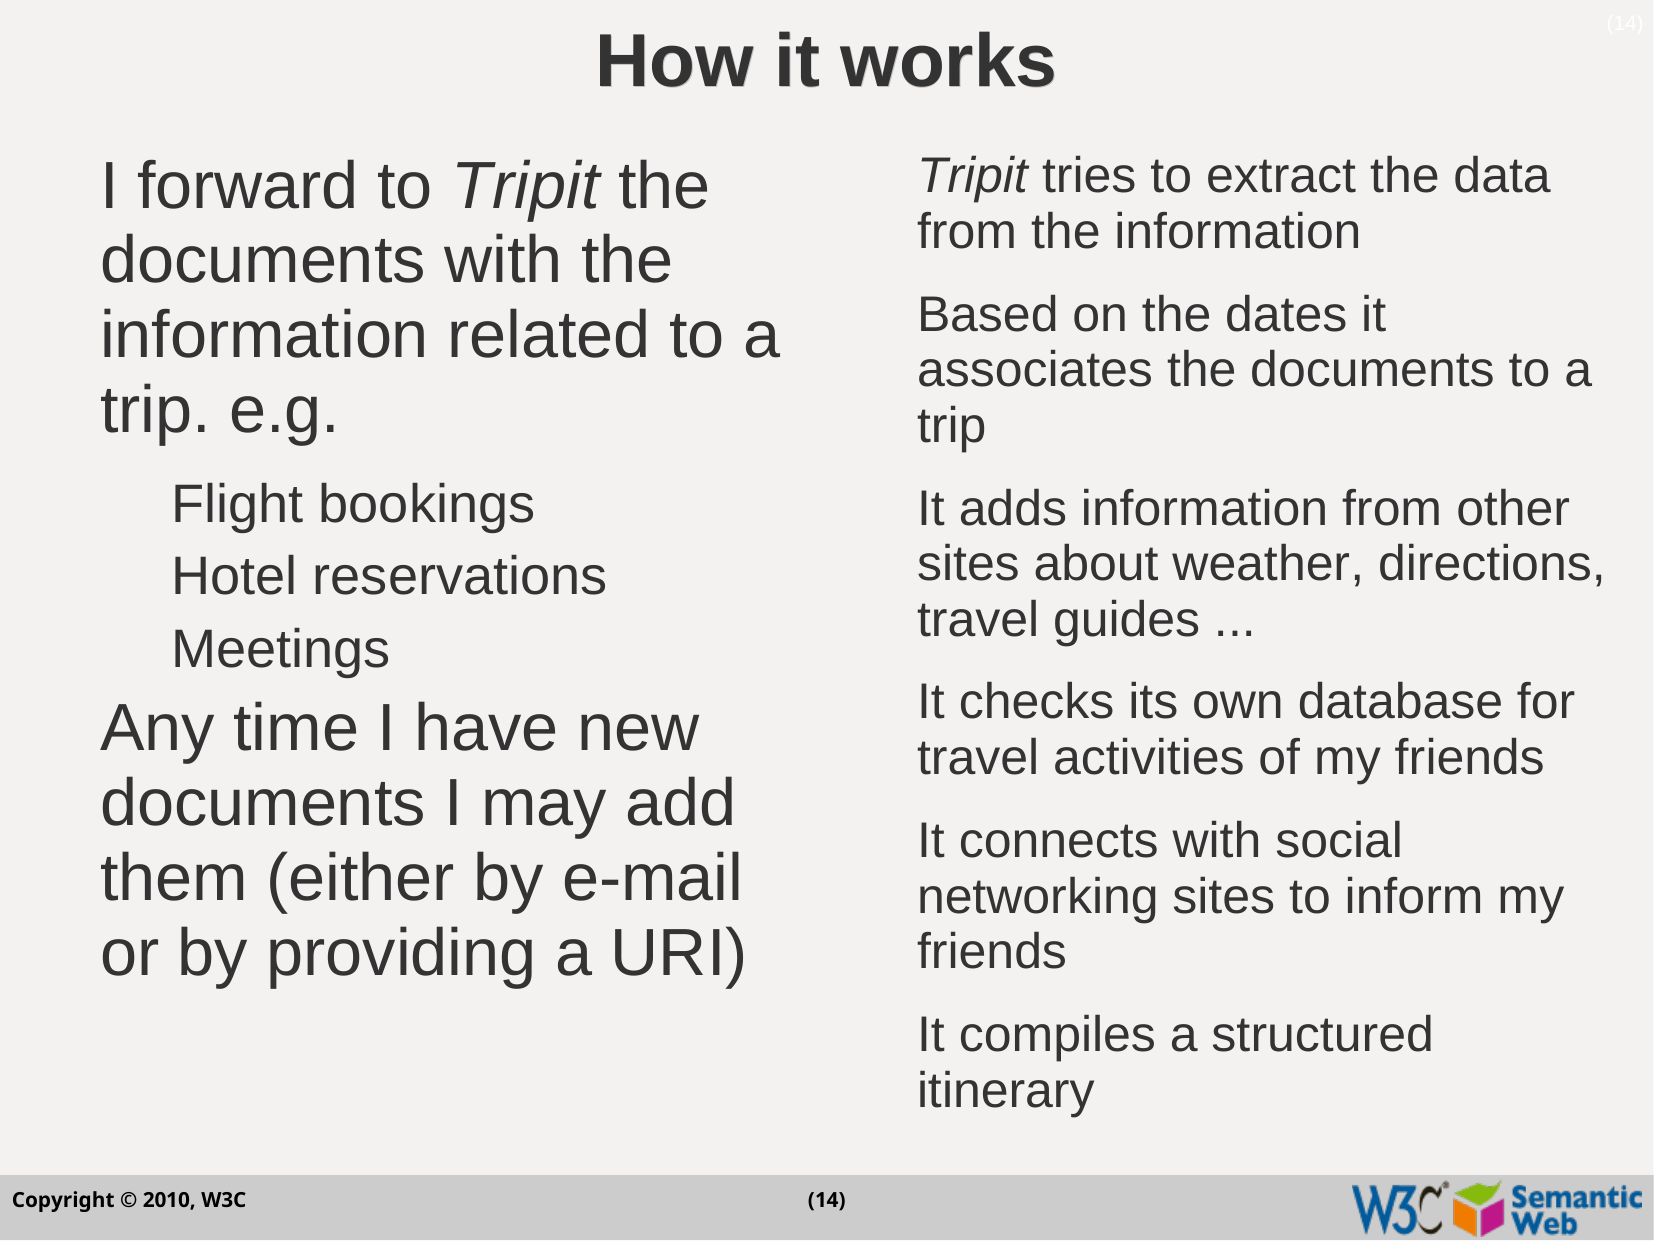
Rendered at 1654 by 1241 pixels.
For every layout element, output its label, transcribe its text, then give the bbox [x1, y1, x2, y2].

list Tripit tries to extract the data from the information Based on the dates it associates the documents to a trip It adds information from other sites about weather, directions, travel guides ... It checks its own database for travel activities of my friends It connects with social networking sites to inform my friends It compiles a structured itinerary [846, 147, 1625, 1119]
title How it works [0, 0, 1654, 119]
list I forward to Tripit the documents with the information related to a trip. e.g. Flight bookings Hotel reservations Meetings Any time I have new documents I may add them (either by e-mail or by providing a URI) [29, 147, 808, 1134]
picture [1352, 1178, 1642, 1237]
